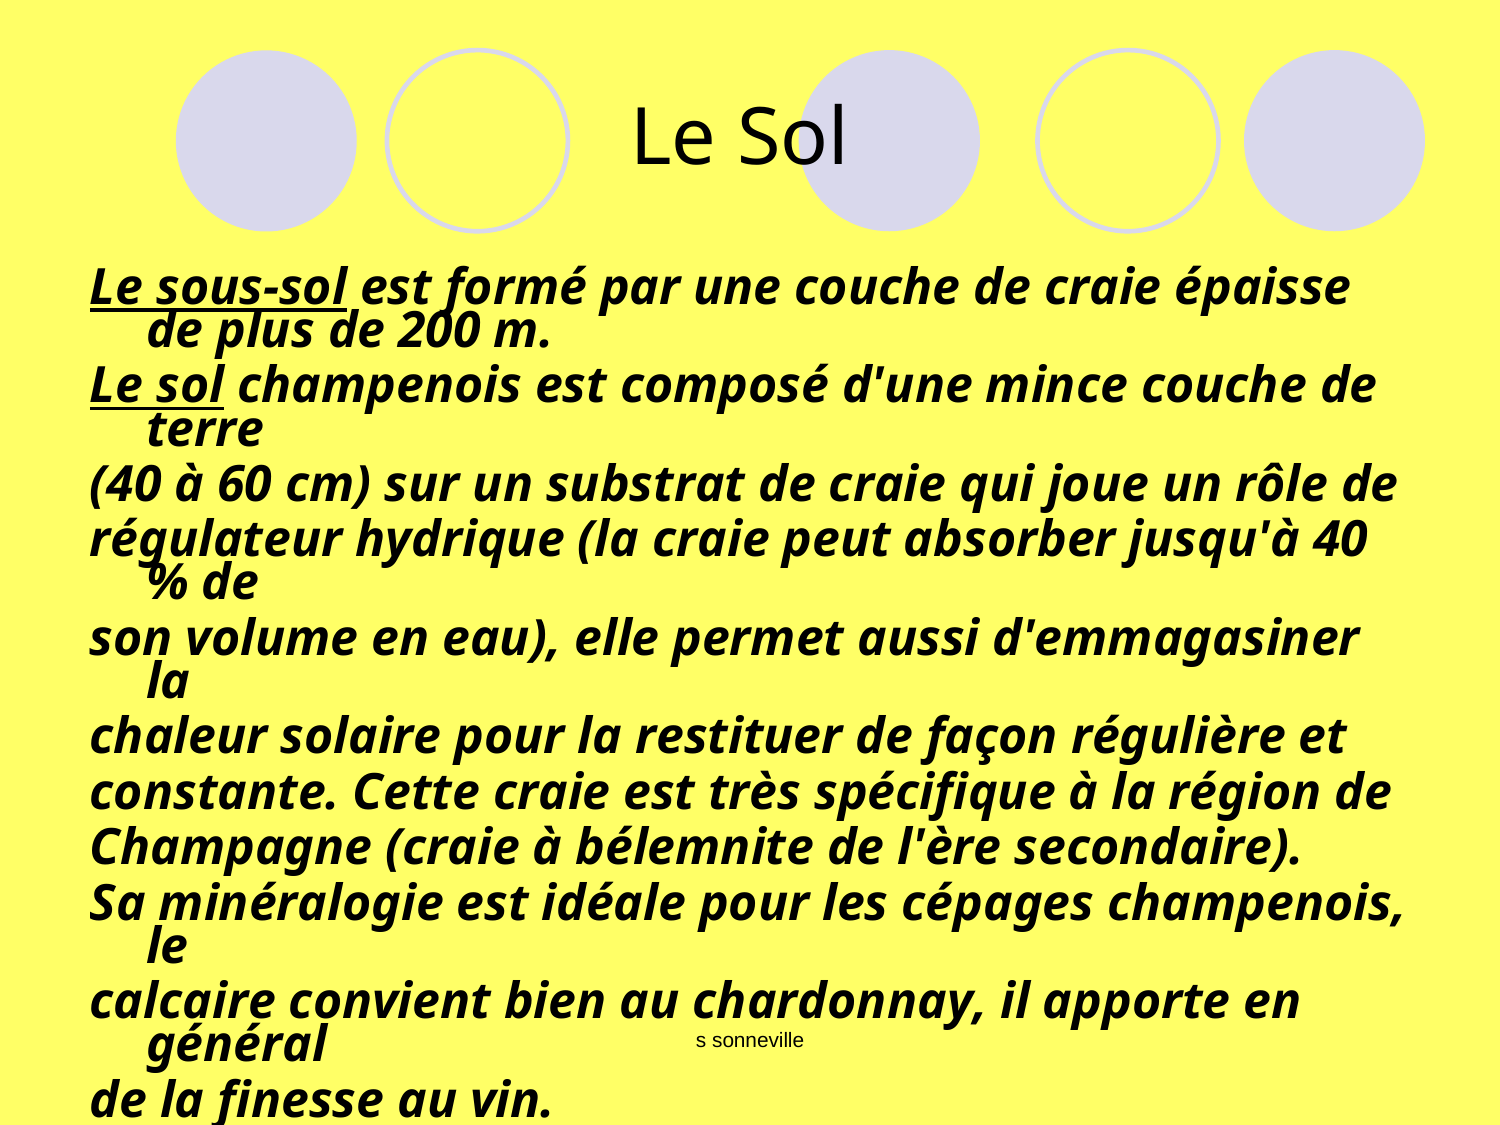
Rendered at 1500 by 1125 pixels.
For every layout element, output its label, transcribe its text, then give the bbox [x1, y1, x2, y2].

title Le Sol [75, 45, 1426, 233]
list Le sous-sol est formé par une couche de craie épaisse de plus de 200 m. Le sol champenois est composé d'une mince couche de terre (40 à 60 cm) sur un substrat de craie qui joue un rôle de régulateur hydrique (la craie peut absorber jusqu'à 40 % de son volume en eau), elle permet aussi d'emmagasiner la chaleur solaire pour la restituer de façon régulière et constante. Cette craie est très spécifique à la région de Champagne (craie à bélemnite de l'ère secondaire). Sa minéralogie est idéale pour les cépages champenois, le calcaire convient bien au chardonnay, il apporte en général de la finesse au vin. [75, 262, 1426, 1125]
